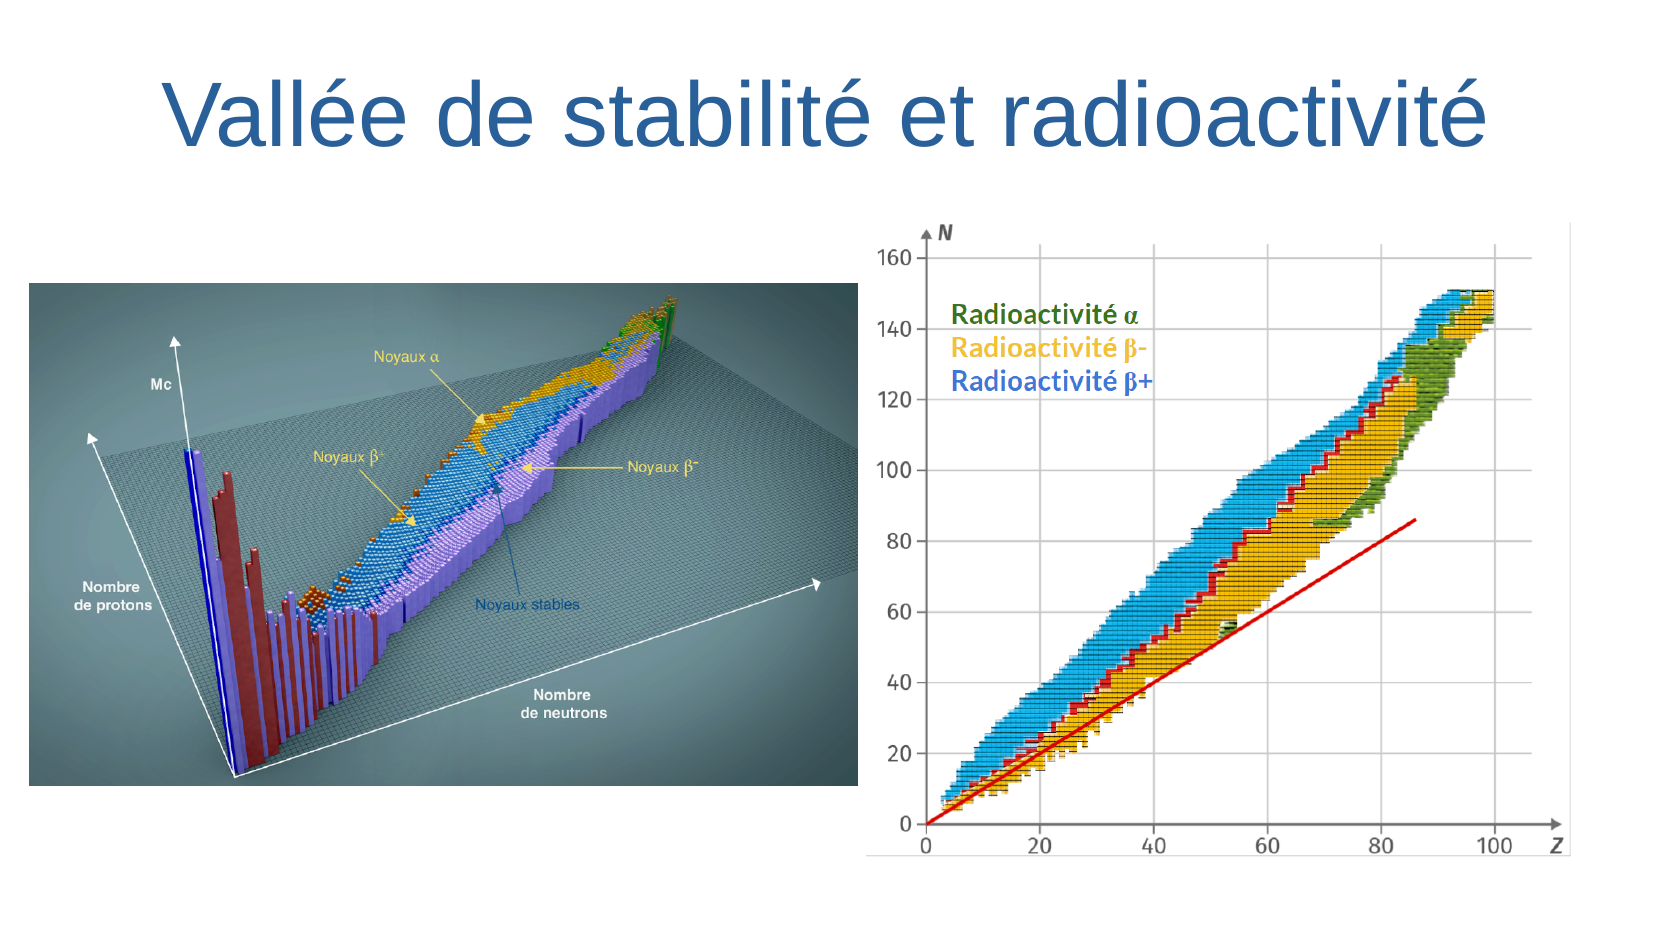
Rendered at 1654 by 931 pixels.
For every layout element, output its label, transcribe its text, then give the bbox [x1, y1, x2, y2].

picture [29, 217, 1571, 857]
title Vallée de stabilité et radioactivité [82, 37, 1571, 193]
